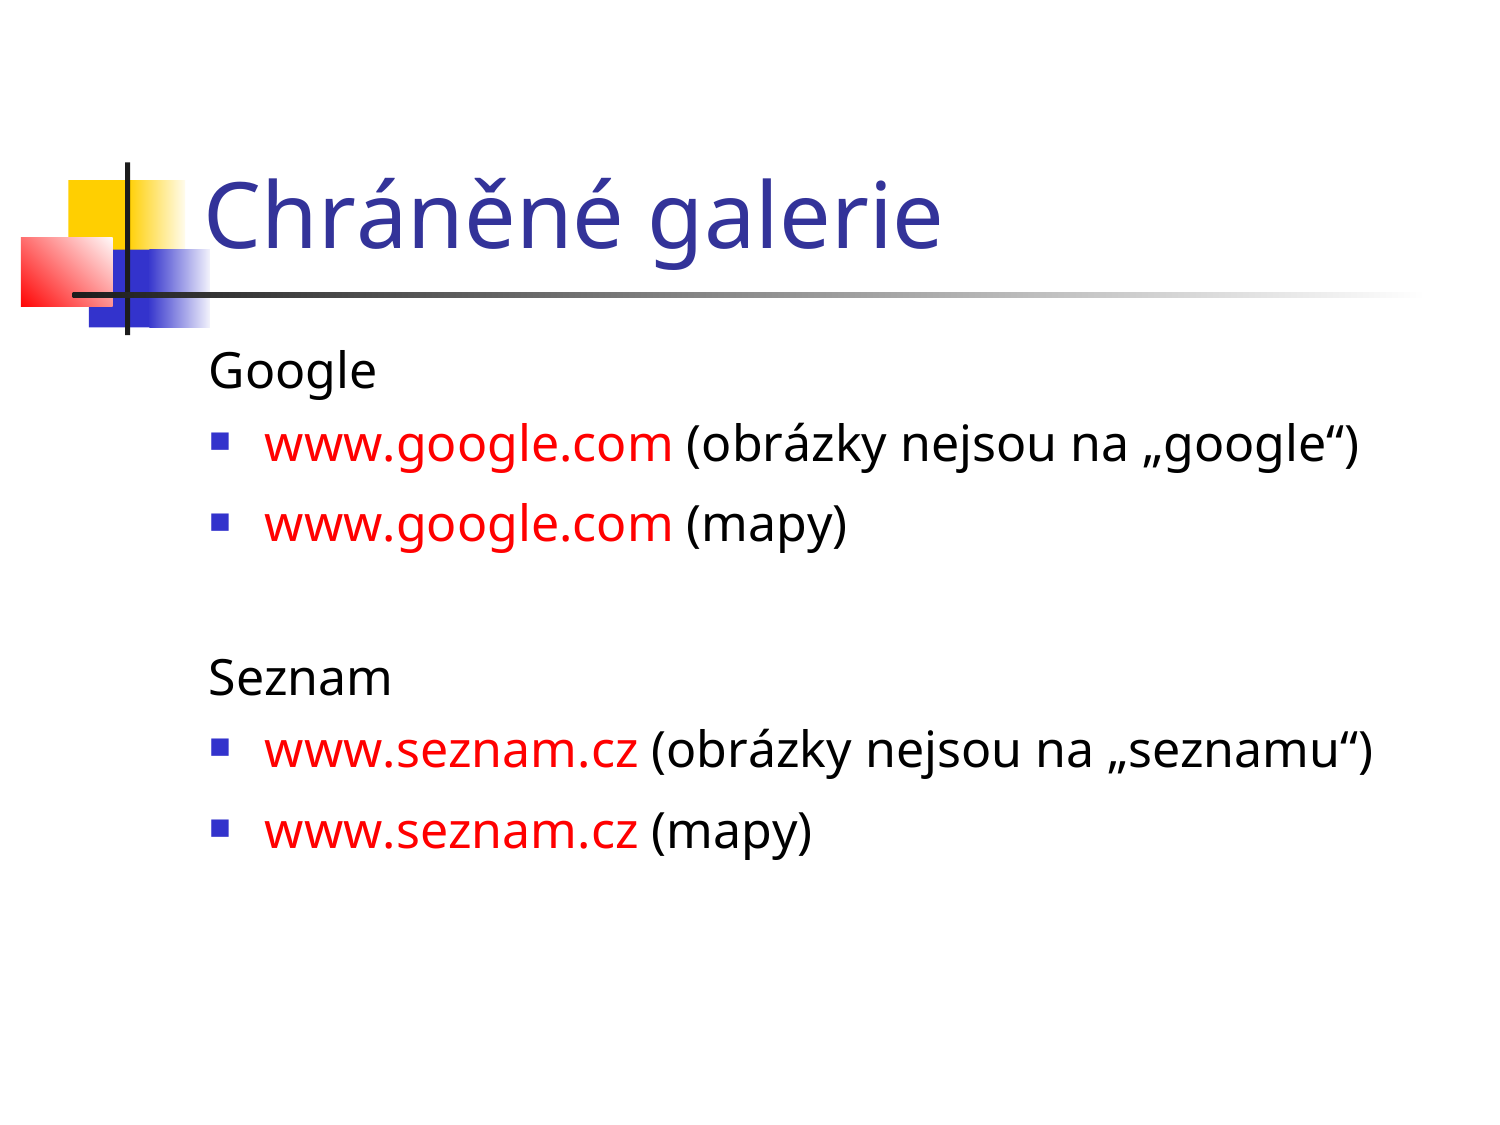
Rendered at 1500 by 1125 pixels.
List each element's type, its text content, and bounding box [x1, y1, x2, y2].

list Google www.google.com (obrázky nejsou na „google“) www.google.com (mapy) Seznam www.seznam.cz (obrázky nejsou na „seznamu“) www.seznam.cz (mapy) [193, 331, 1469, 1007]
title Chráněné galerie [188, 35, 1468, 276]
